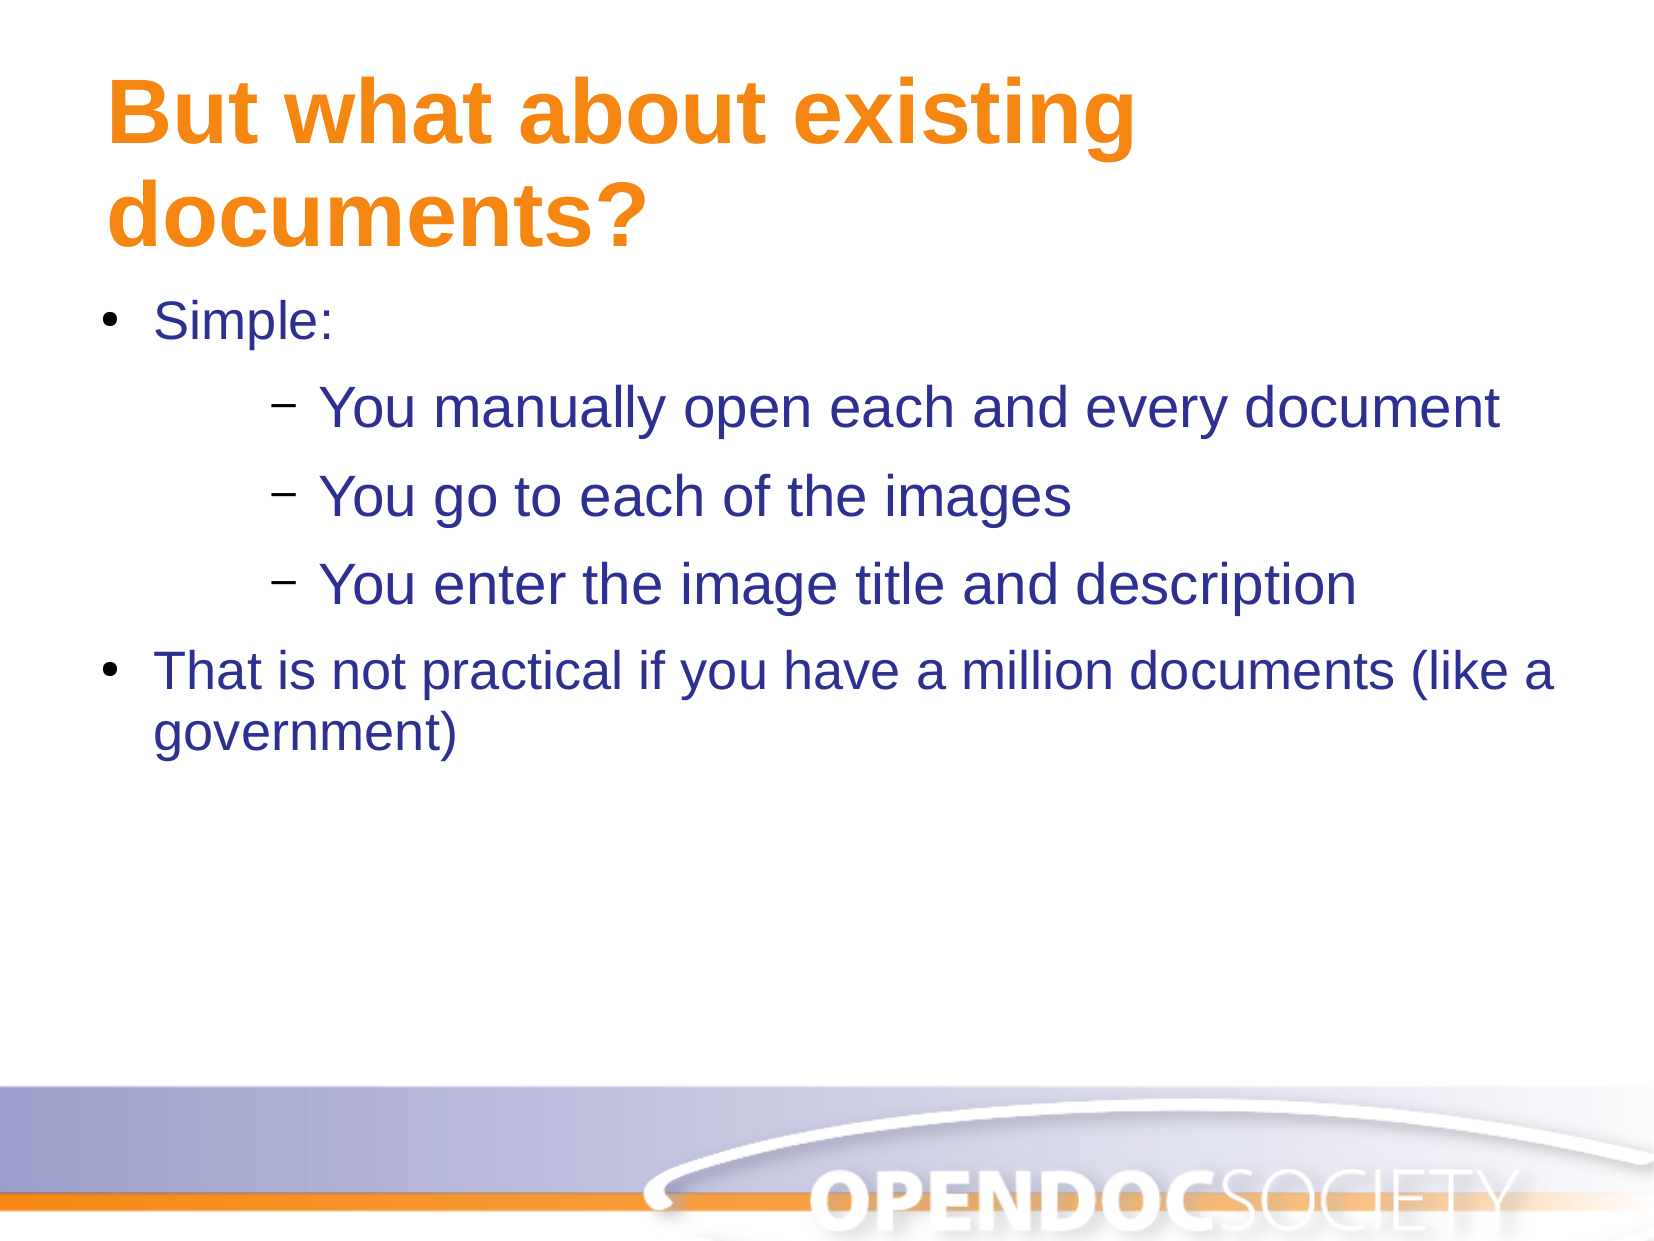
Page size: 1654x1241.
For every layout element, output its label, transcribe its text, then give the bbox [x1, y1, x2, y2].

list Simple: You manually open each and every document You go to each of the images You enter the image title and description That is not practical if you have a million documents (like a government) [82, 290, 1571, 1109]
title But what about existing documents? [106, 60, 1595, 267]
picture [0, 0, 1654, 1241]
